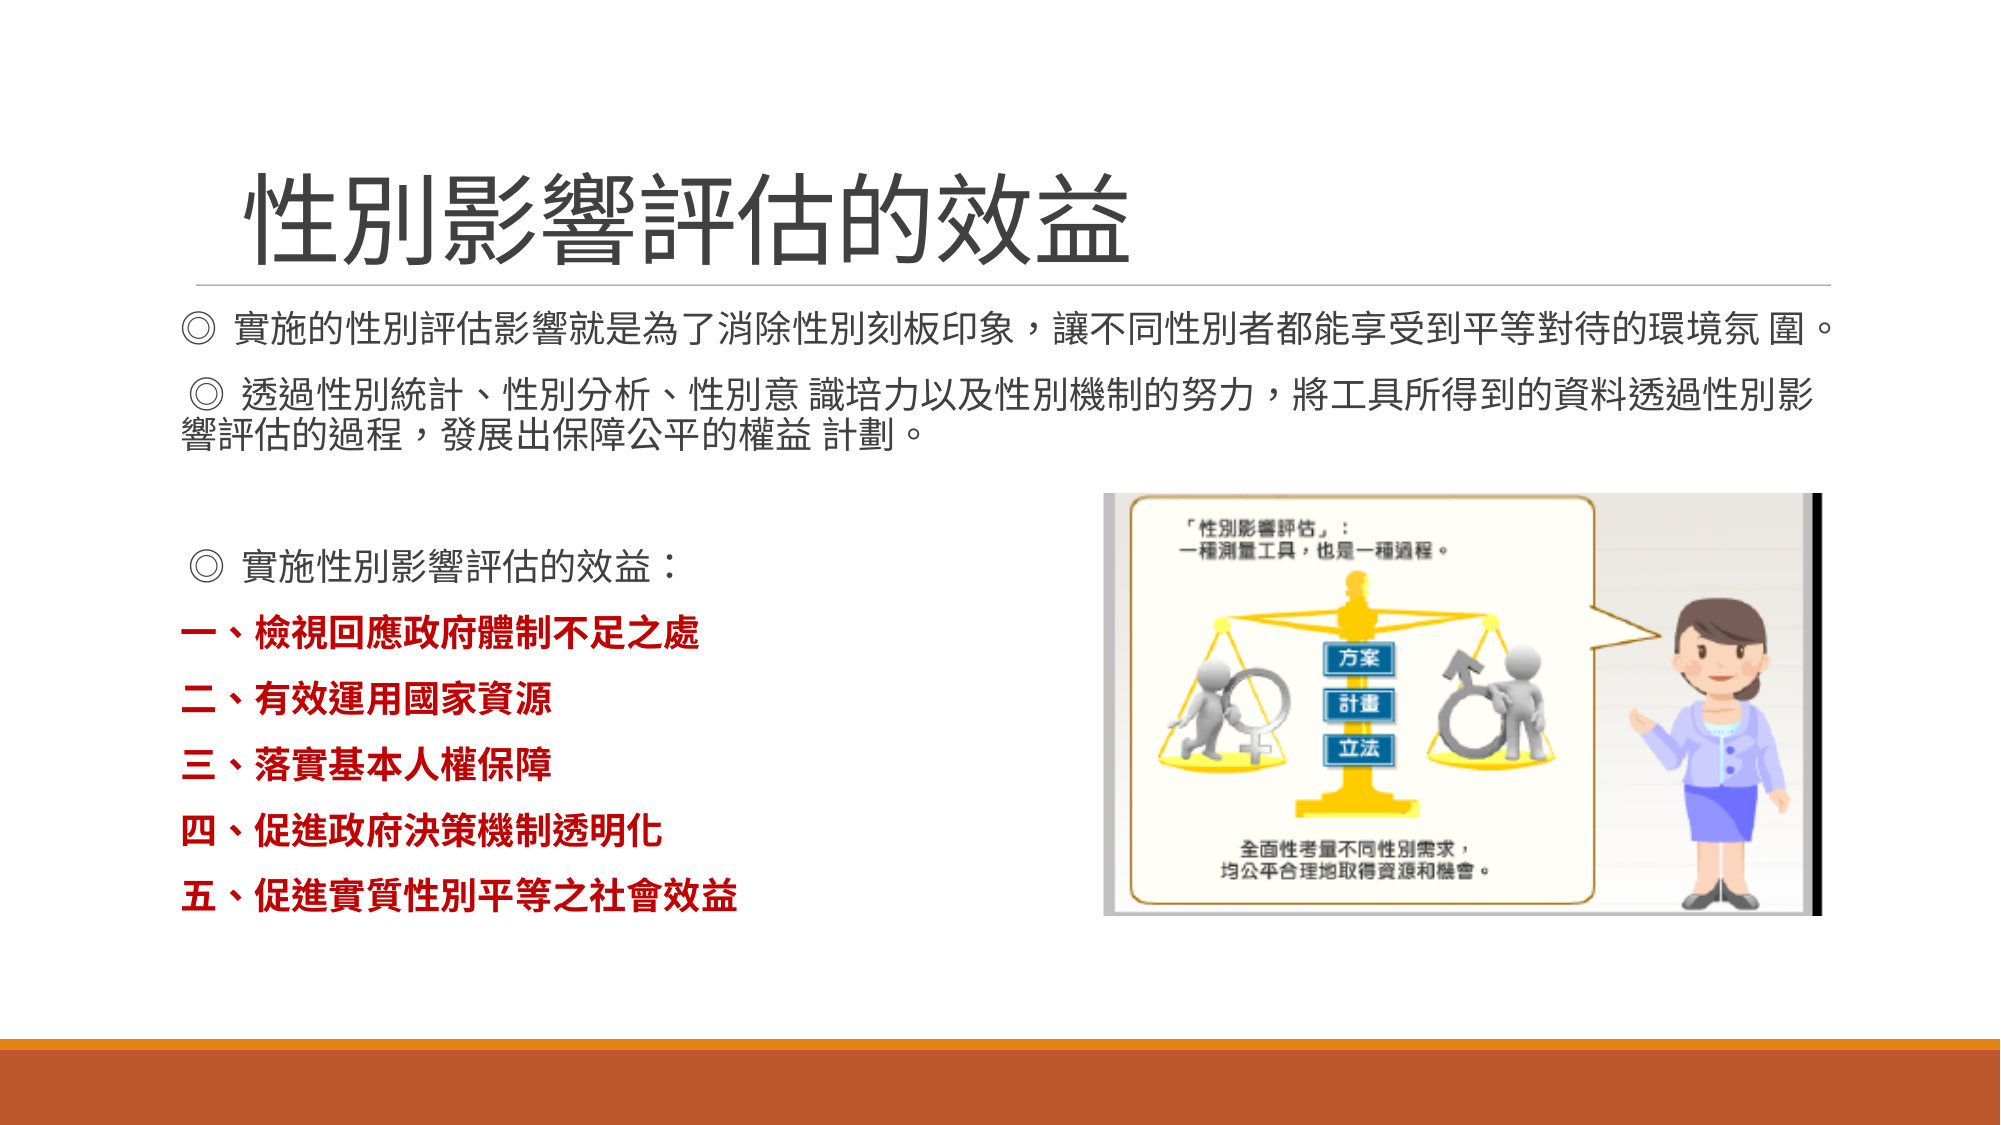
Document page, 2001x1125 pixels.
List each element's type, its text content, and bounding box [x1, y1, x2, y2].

title 性別影響評估的效益 [180, 47, 1830, 285]
picture [1087, 493, 1830, 916]
list ◎ 實施的性別評估影響就是為了消除性別刻板印象，讓不同性別者都能享受到平等對待的環境氛 圍。 ◎ 透過性別統計、性別分析、性別意 識培力以及性別機制的努力，將工具所得到的資料透過性別影響評估的過程，發展出保障公平的權益 計劃。 ◎ 實施性別影響評估的效益： 一、檢視回應政府體制不足之處 二、有效運用國家資源 三、落實基本人權保障 四、促進政府決策機制透明化 五、促進實質性別平等之社會效益 [180, 302, 1830, 963]
